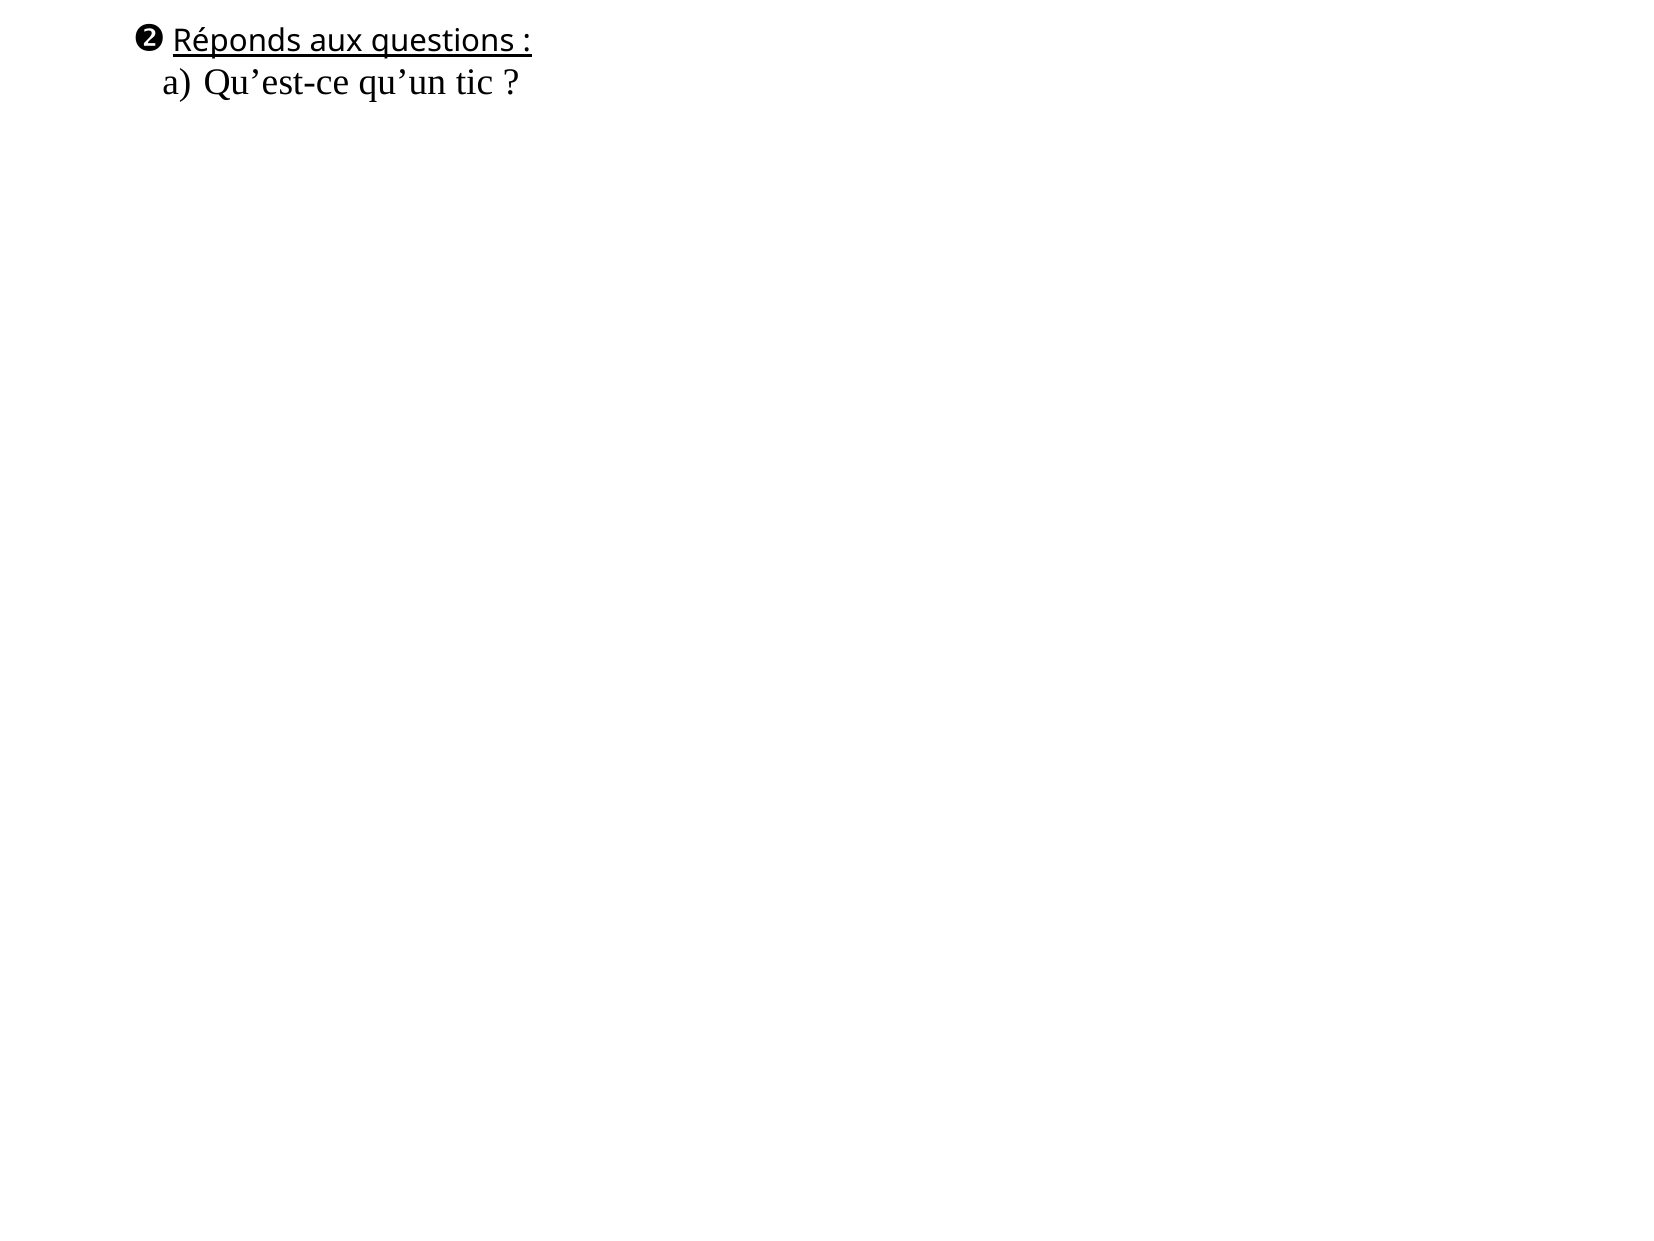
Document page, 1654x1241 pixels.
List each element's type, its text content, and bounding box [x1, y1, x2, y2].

text_box v Réponds aux questions : a) Qu’est-ce qu’un tic ? [117, 0, 1654, 780]
